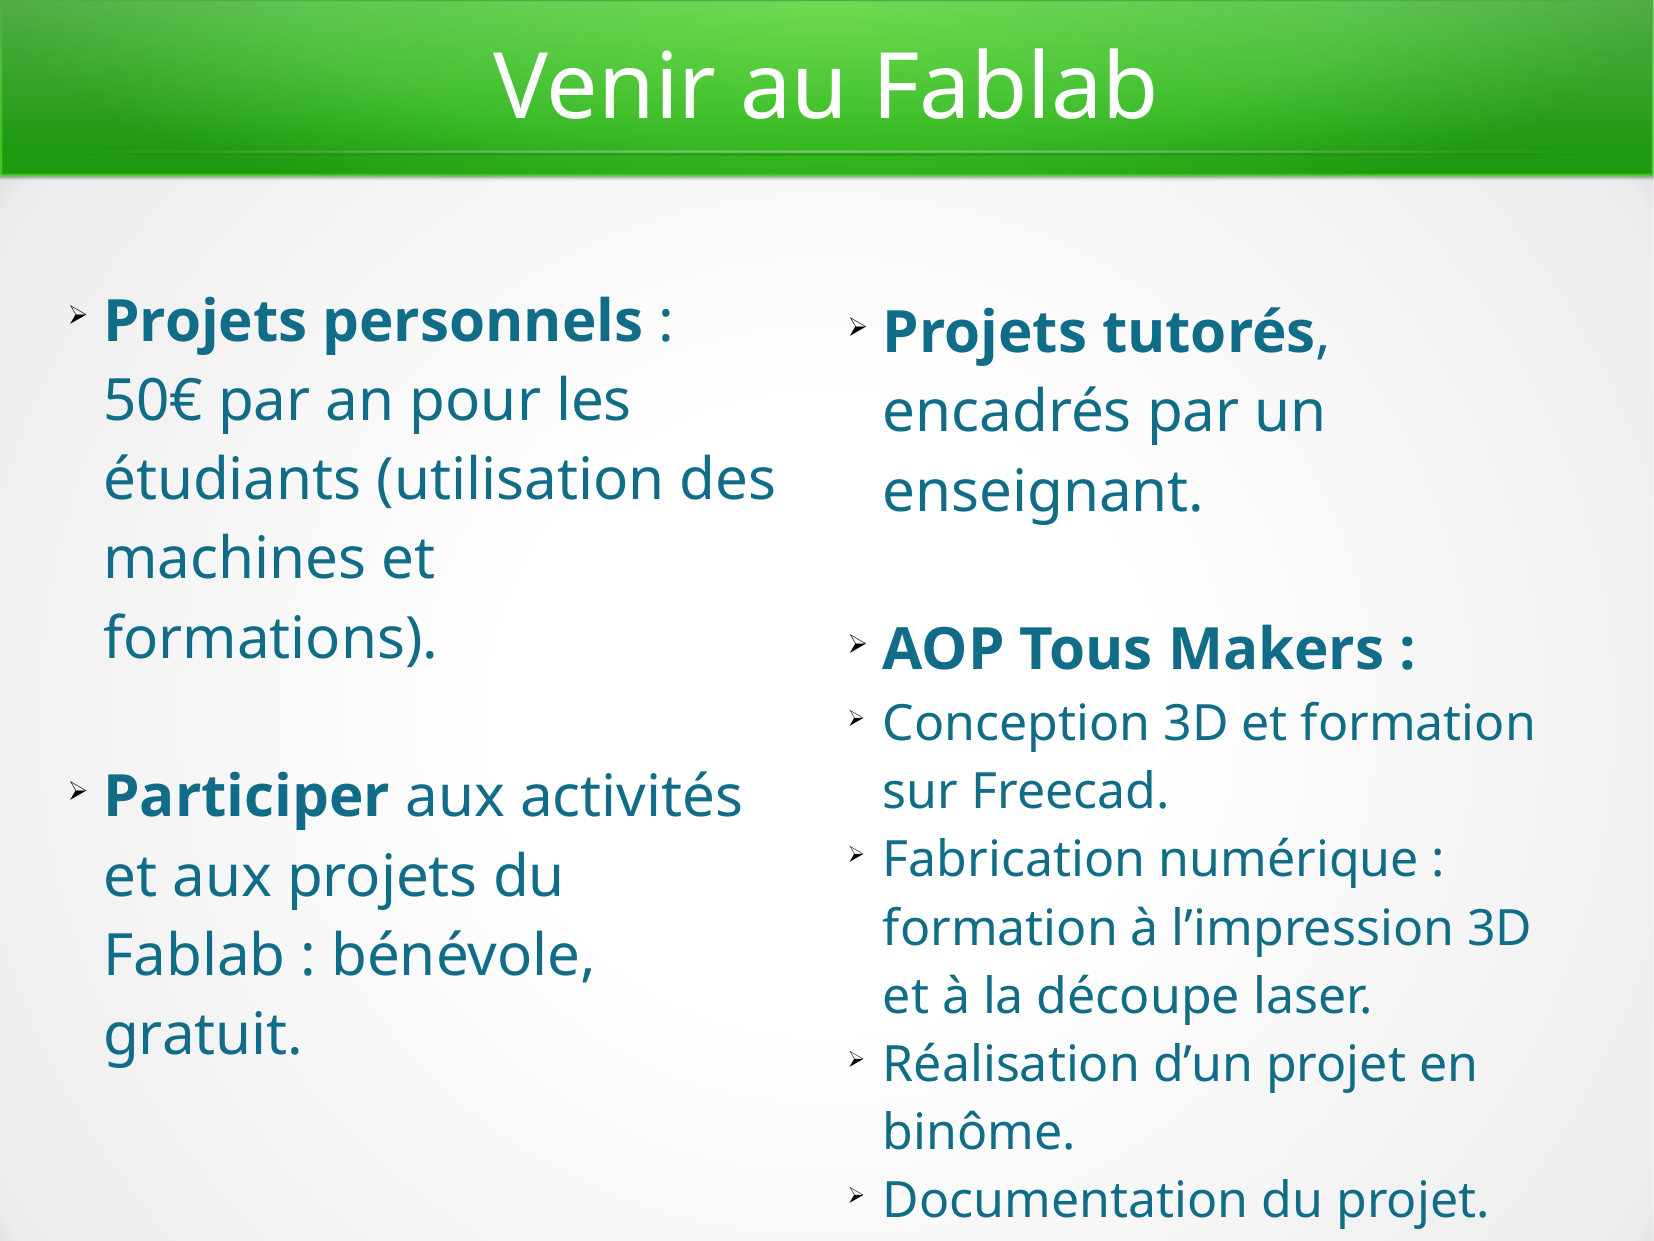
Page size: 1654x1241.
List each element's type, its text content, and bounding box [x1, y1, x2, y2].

title Venir au Fablab [82, 11, 1571, 154]
picture [0, 0, 1654, 1241]
text_box Projets tutorés, encadrés par un enseignant. AOP Tous Makers : Conception 3D et formation sur Freecad. Fabrication numérique : formation à l’impression 3D et à la découpe laser. Réalisation d’un projet en binôme. Documentation du projet. [832, 203, 1571, 1098]
text_box Projets personnels : 50€ par an pour les étudiants (utilisation des machines et formations). Participer aux activités et aux projets du Fablab : bénévole, gratuit. [53, 271, 792, 1108]
